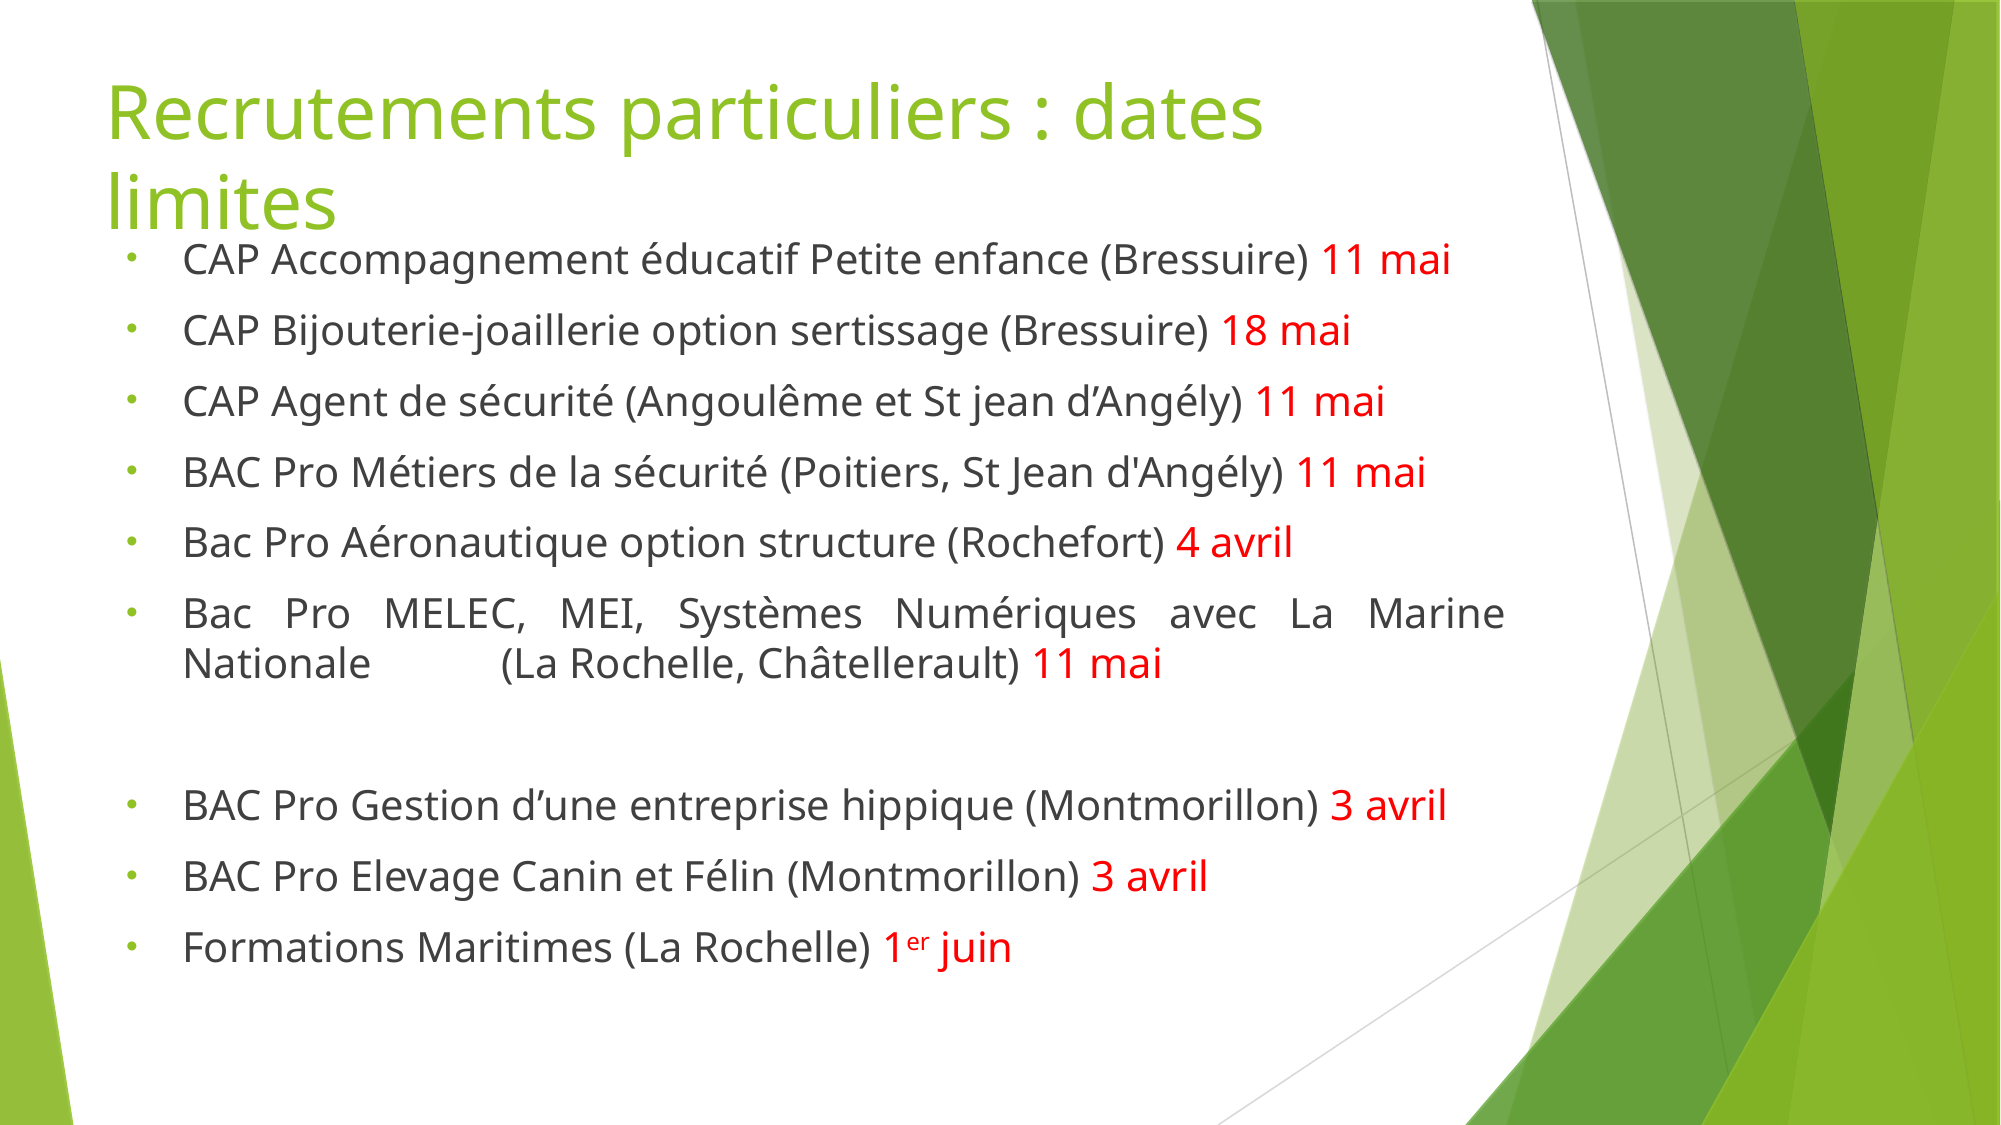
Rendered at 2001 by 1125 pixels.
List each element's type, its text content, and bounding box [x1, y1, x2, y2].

list CAP Accompagnement éducatif Petite enfance (Bressuire) 11 mai CAP Bijouterie-joaillerie option sertissage (Bressuire) 18 mai CAP Agent de sécurité (Angoulême et St jean d’Angély) 11 mai BAC Pro Métiers de la sécurité (Poitiers, St Jean d'Angély) 11 mai Bac Pro Aéronautique option structure (Rochefort) 4 avril Bac Pro MELEC, MEI, Systèmes Numériques avec La Marine Nationale (La Rochelle, Châtellerault) 11 mai BAC Pro Gestion d’une entreprise hippique (Montmorillon) 3 avril BAC Pro Elevage Canin et Félin (Montmorillon) 3 avril Formations Maritimes (La Rochelle) 1er juin [111, 224, 1522, 1071]
title Recrutements particuliers : dates limites [90, 56, 1501, 169]
